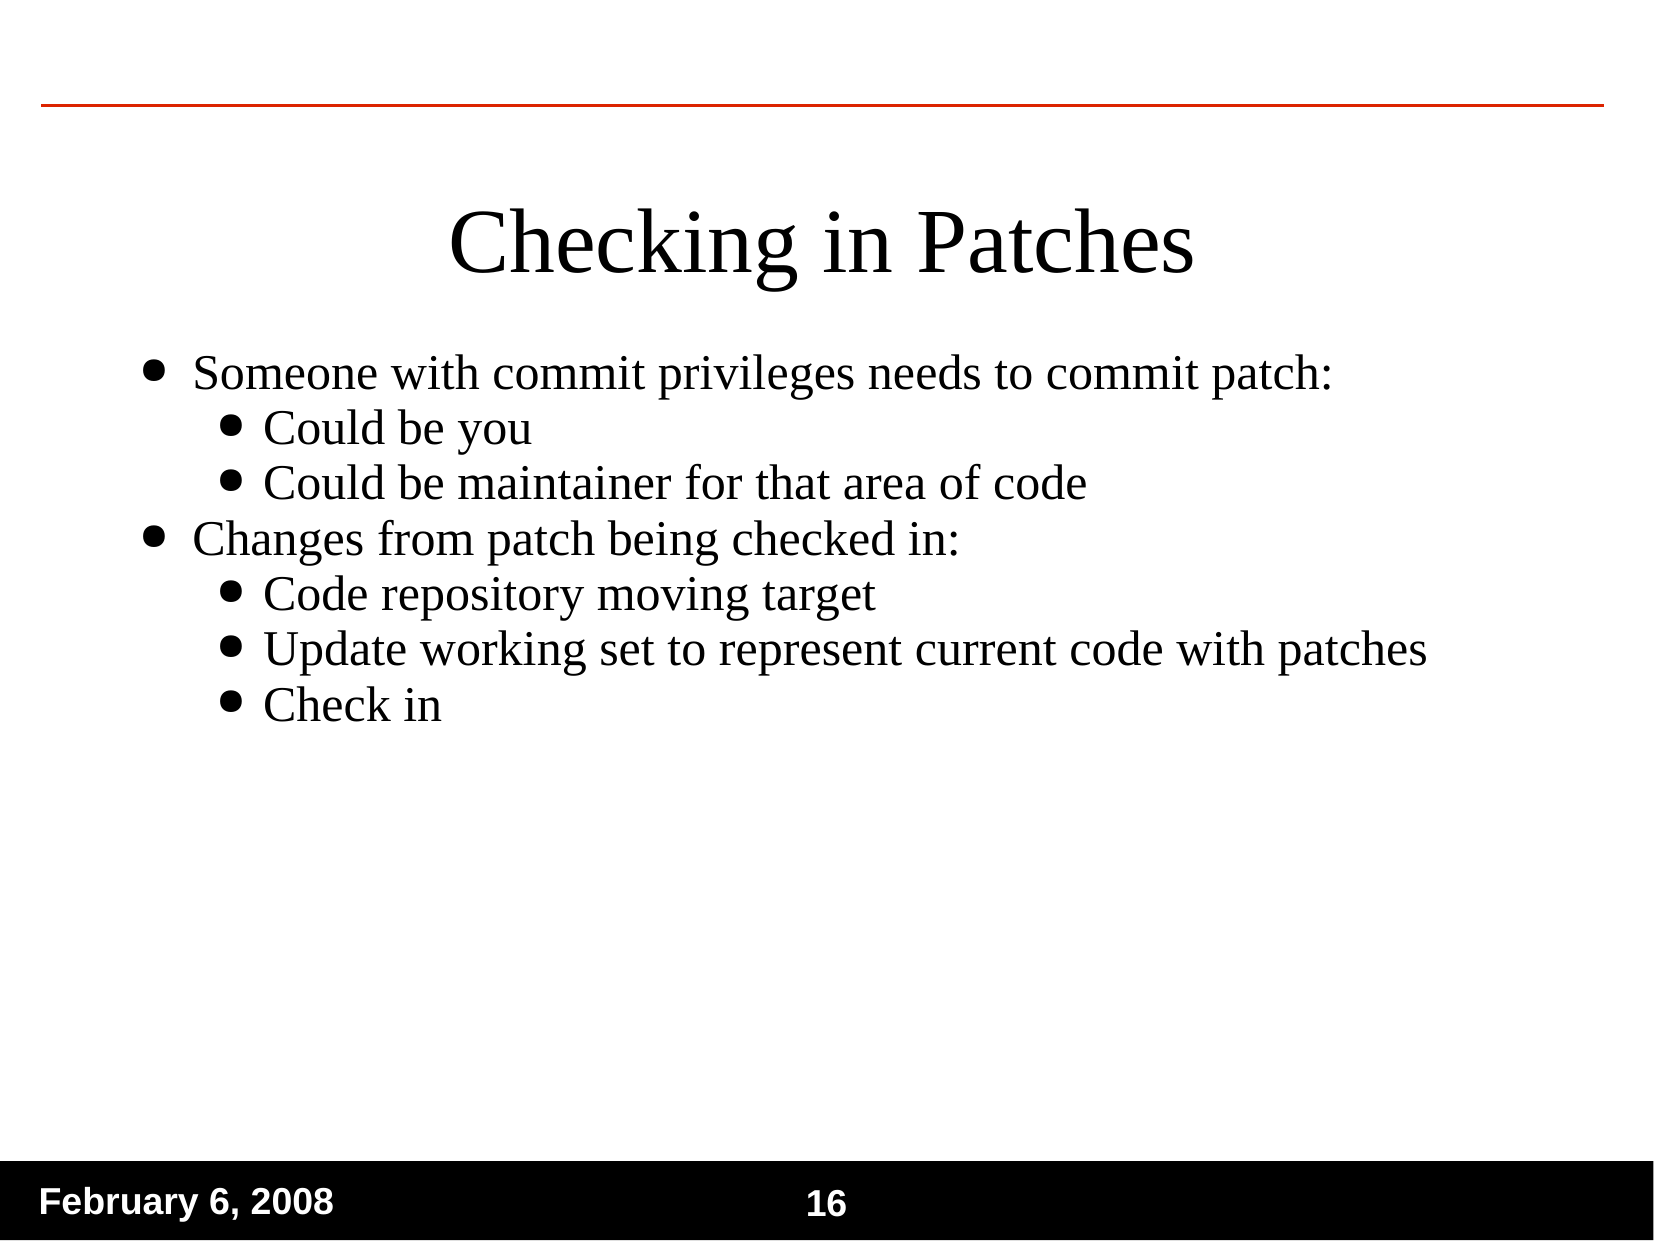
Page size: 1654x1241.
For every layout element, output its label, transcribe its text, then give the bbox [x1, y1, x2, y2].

title Checking in Patches [117, 137, 1530, 346]
list Someone with commit privileges needs to commit patch: Could be you Could be maintainer for that area of code Changes from patch being checked in: Code repository moving target Update working set to represent current code with patches Check in [121, 344, 1534, 1127]
